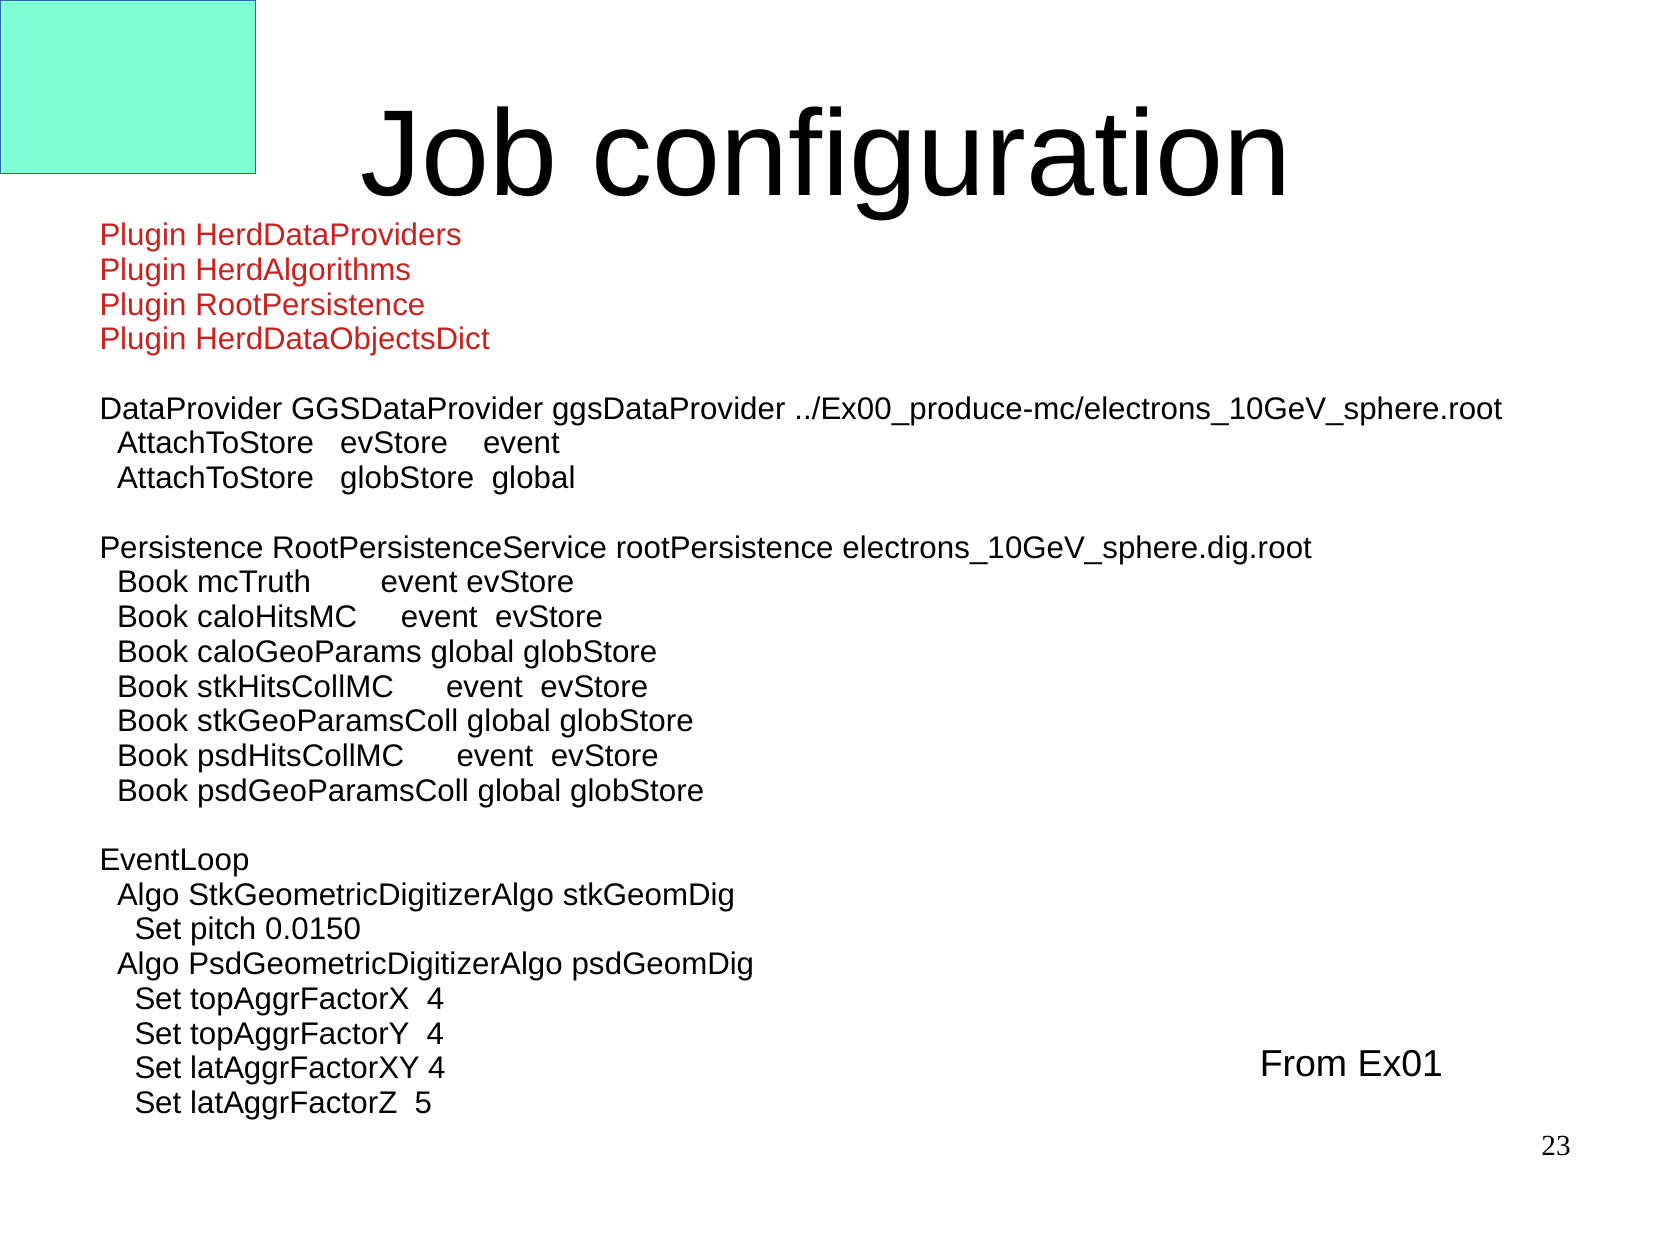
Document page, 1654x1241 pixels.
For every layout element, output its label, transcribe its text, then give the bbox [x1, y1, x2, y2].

text_box From Ex01 [1245, 1035, 1651, 1092]
title Job configuration [82, 49, 1571, 257]
text_box Plugin HerdDataProviders Plugin HerdAlgorithms Plugin RootPersistence Plugin HerdDataObjectsDict DataProvider GGSDataProvider ggsDataProvider ../Ex00_produce-mc/electrons_10GeV_sphere.root AttachToStore evStore event AttachToStore globStore global Persistence RootPersistenceService rootPersistence electrons_10GeV_sphere.dig.root Book mcTruth event evStore Book caloHitsMC event evStore Book caloGeoParams global globStore Book stkHitsCollMC event evStore Book stkGeoParamsColl global globStore Book psdHitsCollMC event evStore Book psdGeoParamsColl global globStore EventLoop Algo StkGeometricDigitizerAlgo stkGeomDig Set pitch 0.0150 Algo PsdGeometricDigitizerAlgo psdGeomDig Set topAggrFactorX 4 Set topAggrFactorY 4 Set latAggrFactorXY 4 Set latAggrFactorZ 5 [84, 210, 1561, 1171]
text_box [0, 0, 256, 174]
